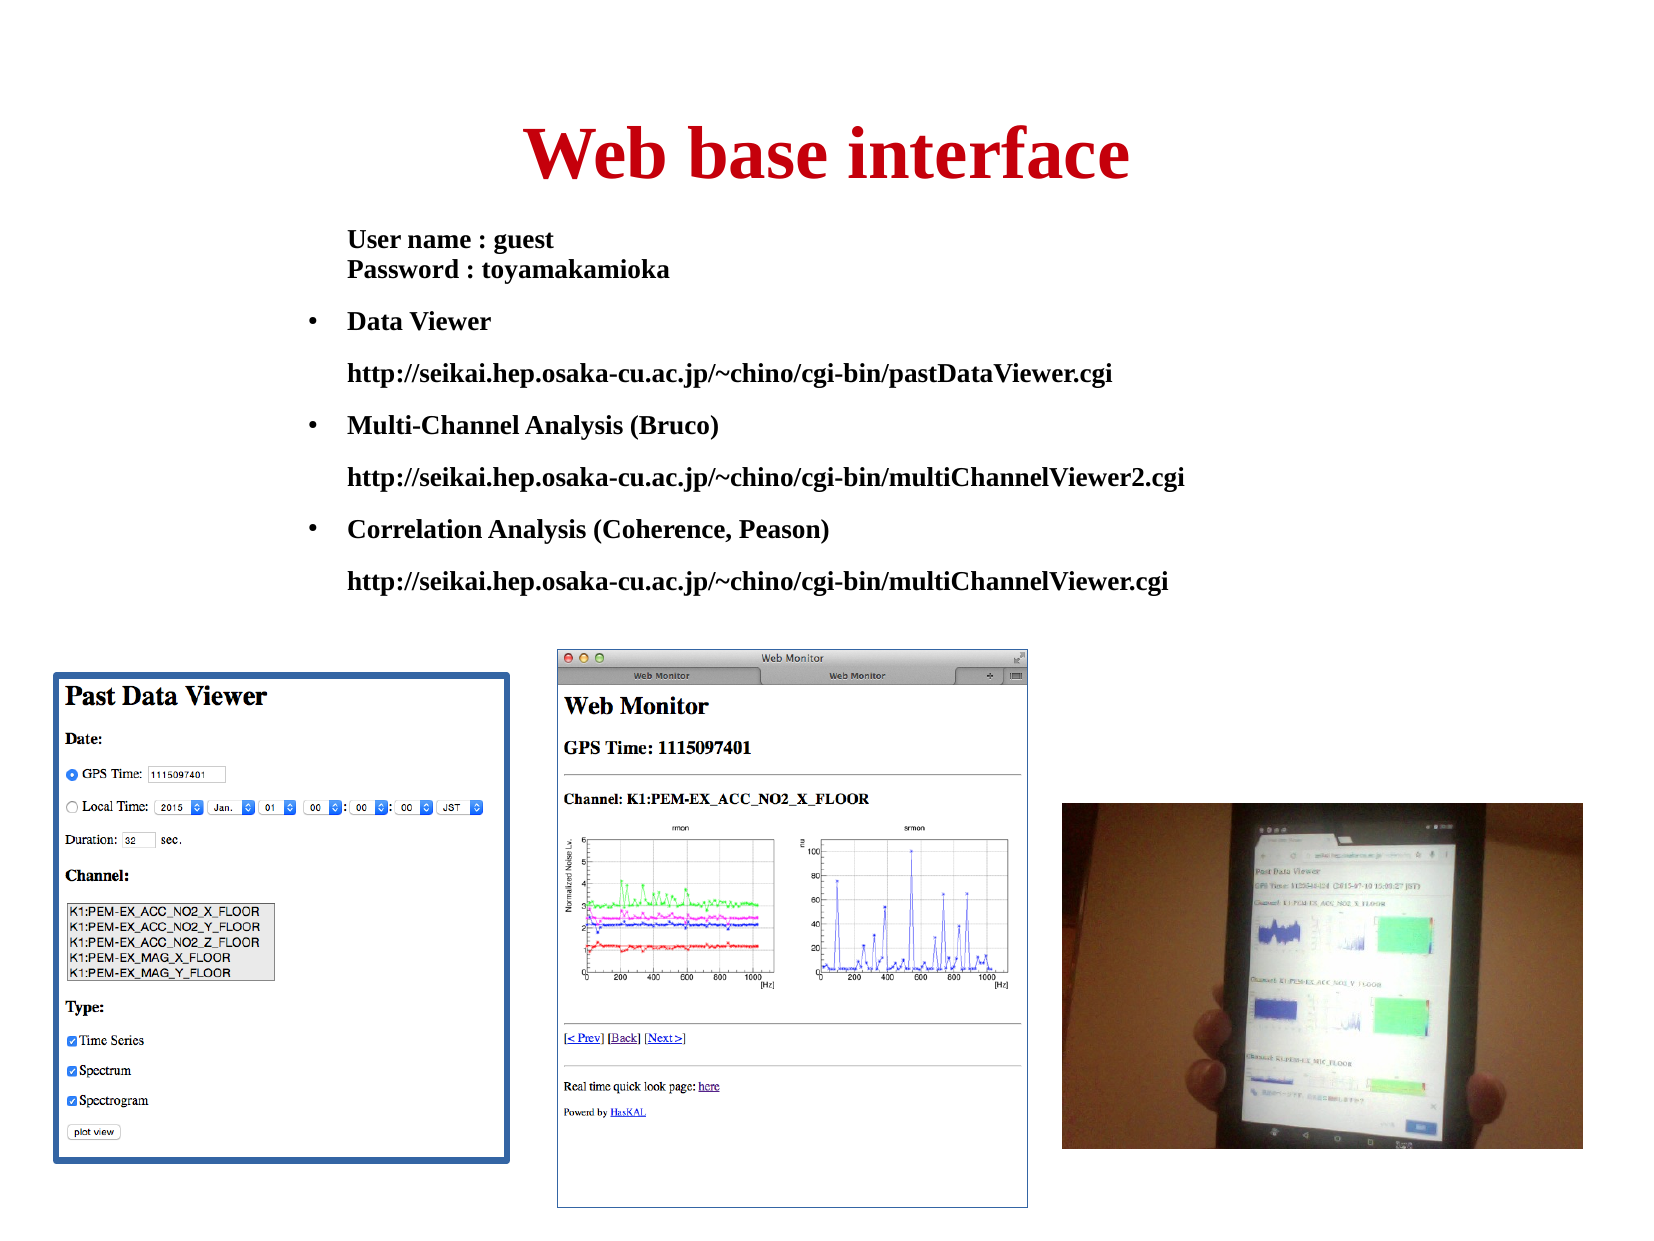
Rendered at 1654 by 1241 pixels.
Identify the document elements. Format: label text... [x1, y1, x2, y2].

picture [59, 678, 504, 1158]
list User name : guest Password : toyamakamioka Data Viewer http://seikai.hep.osaka-cu.ac.jp/~chino/cgi-bin/pastDataViewer.cgi Multi-Channel Analysis (Bruco) http://seikai.hep.osaka-cu.ac.jp/~chino/cgi-bin/multiChannelViewer2.cgi Correlation Analysis (Coherence, Peason) http://seikai.hep.osaka-cu.ac.jp/~chino/cgi-bin/multiChannelViewer.cgi [295, 224, 1465, 602]
picture [557, 649, 1028, 1208]
title Web base interface [82, 49, 1571, 257]
picture [1062, 803, 1583, 1150]
